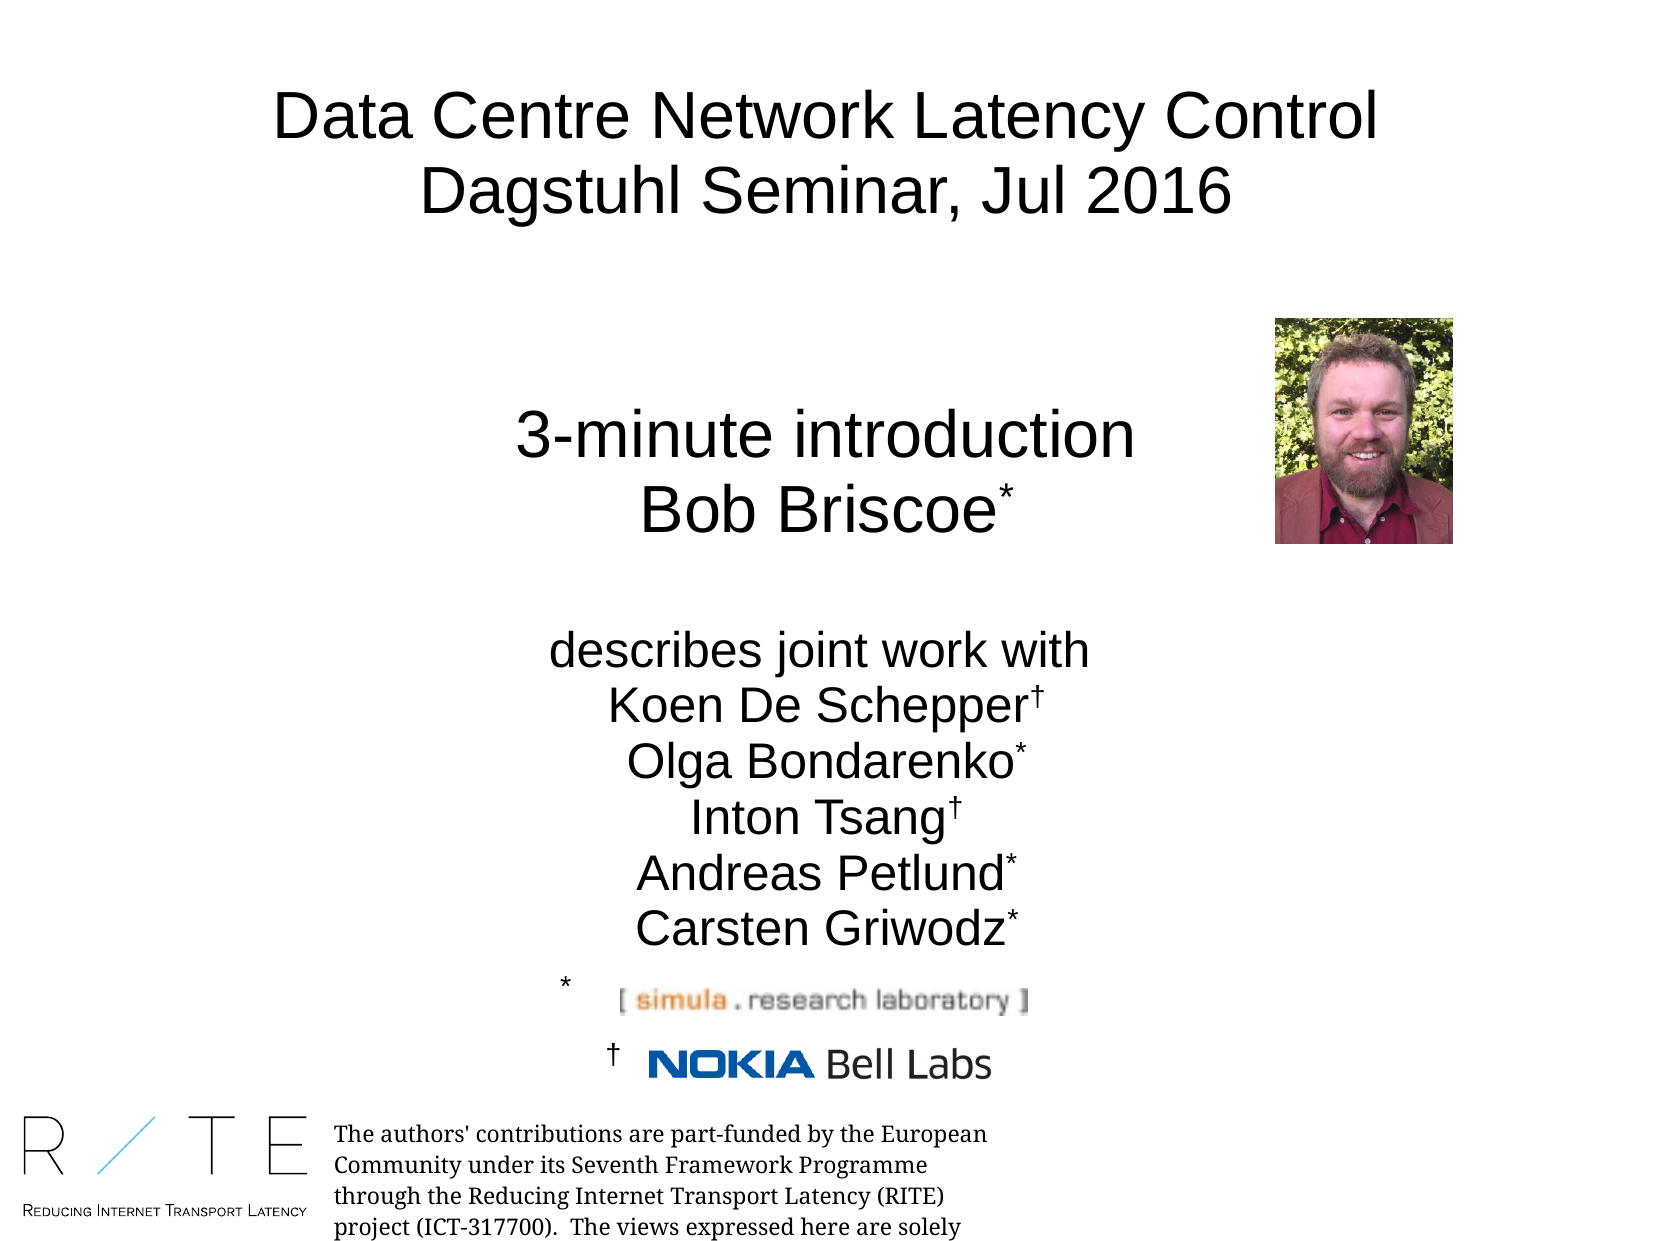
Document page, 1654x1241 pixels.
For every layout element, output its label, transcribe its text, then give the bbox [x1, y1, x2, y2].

picture [620, 988, 1028, 1016]
title Data Centre Network Latency Control Dagstuhl Seminar, Jul 2016 [82, 49, 1571, 257]
subtitle 3-minute introduction Bob Briscoe* describes joint work with Koen De Schepper† Olga Bondarenko* Inton Tsang† Andreas Petlund* Carsten Griwodz* * Simula Research Laboratory † Nokia Bell Labs [82, 280, 1571, 1134]
picture [649, 1050, 815, 1078]
picture [828, 1042, 1004, 1087]
text_box The authors' contributions are part-funded by the European Community under its Seventh Framework Programme through the Reducing Internet Transport Latency (RITE) project (ICT-317700). The views expressed here are solely those of the authors. [318, 1110, 1028, 1241]
picture [1275, 318, 1453, 544]
picture [23, 1116, 308, 1217]
